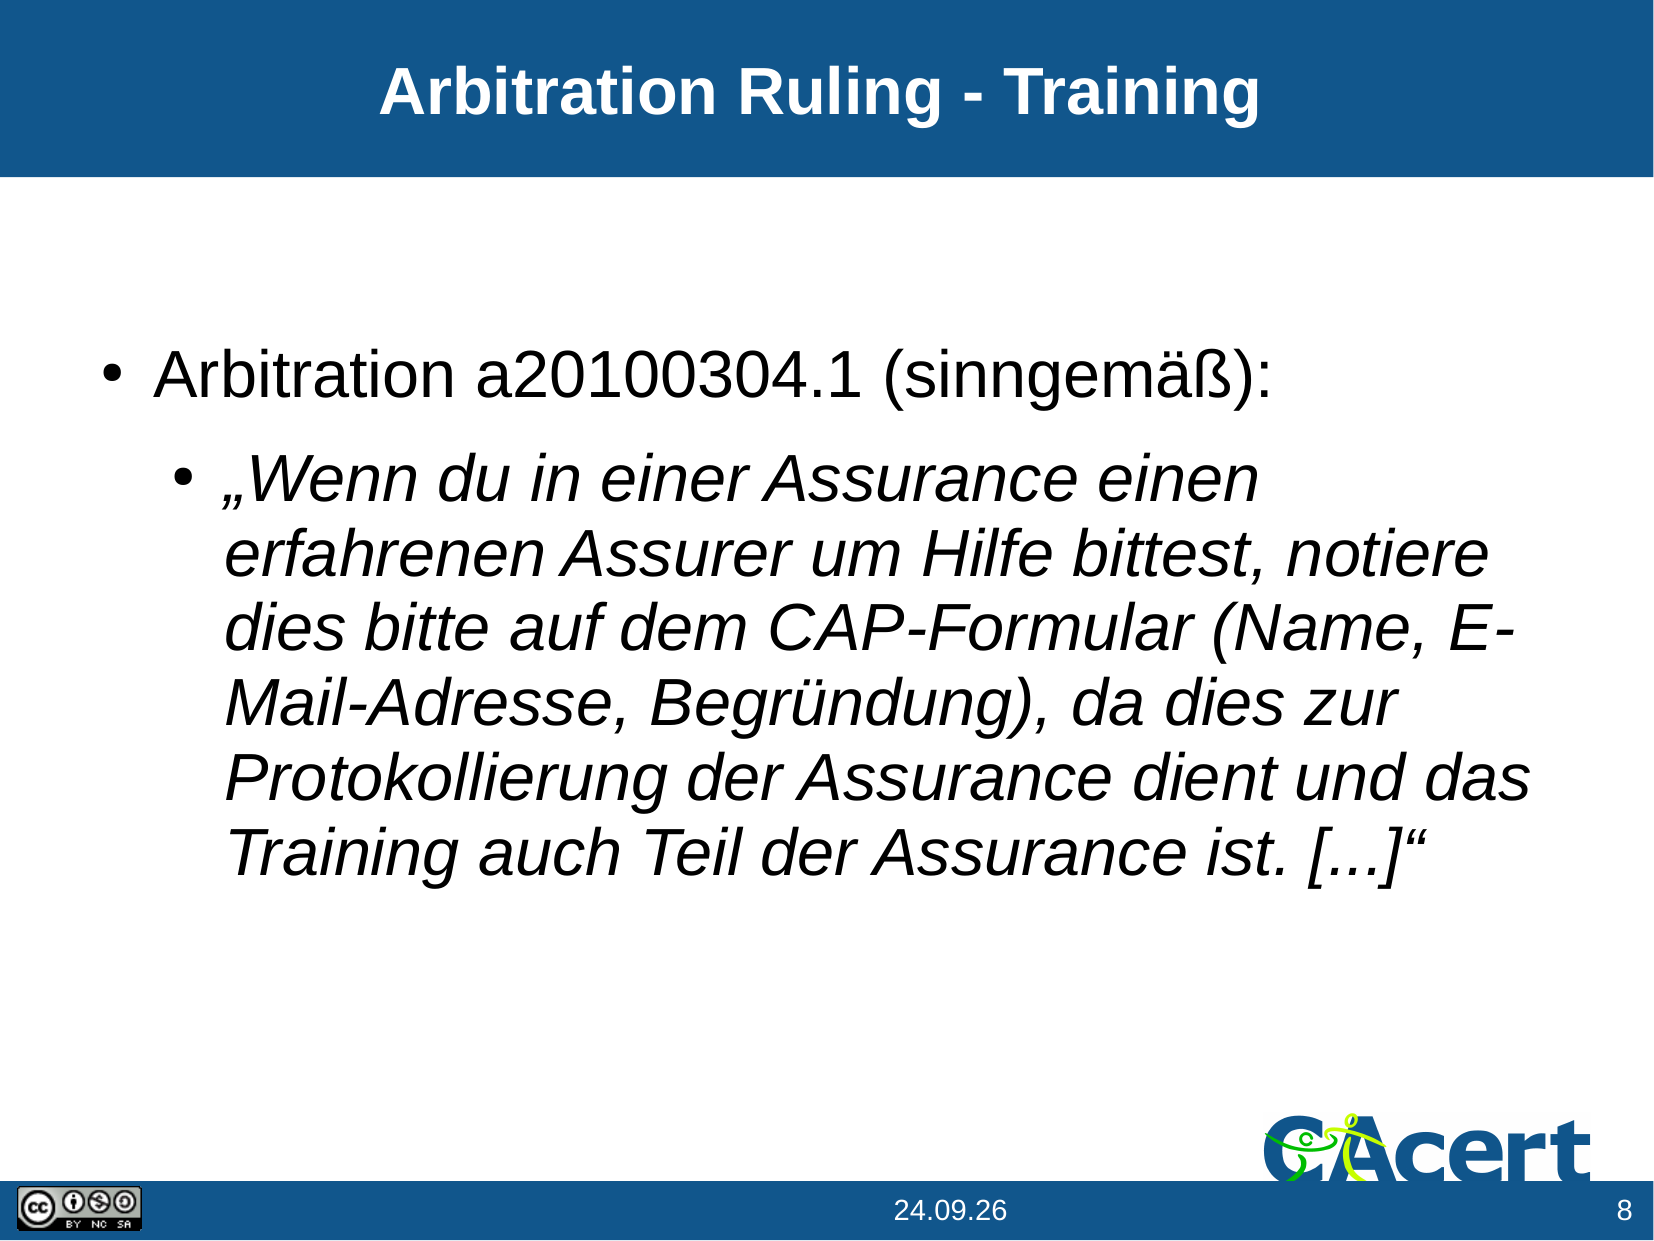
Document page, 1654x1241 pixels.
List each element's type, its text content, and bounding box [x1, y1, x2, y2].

picture [17, 1186, 142, 1231]
picture [1263, 1112, 1591, 1181]
title Arbitration Ruling - Training [76, 17, 1565, 166]
list Arbitration a20100304.1 (sinngemäß): „Wenn du in einer Assurance einen erfahrenen Assurer um Hilfe bittest, notiere dies bitte auf dem CAP-Formular (Name, E-Mail-Adresse, Begründung), da dies zur Protokollierung der Assurance dient und das Training auch Teil der Assurance ist. [...]“ [82, 336, 1571, 916]
